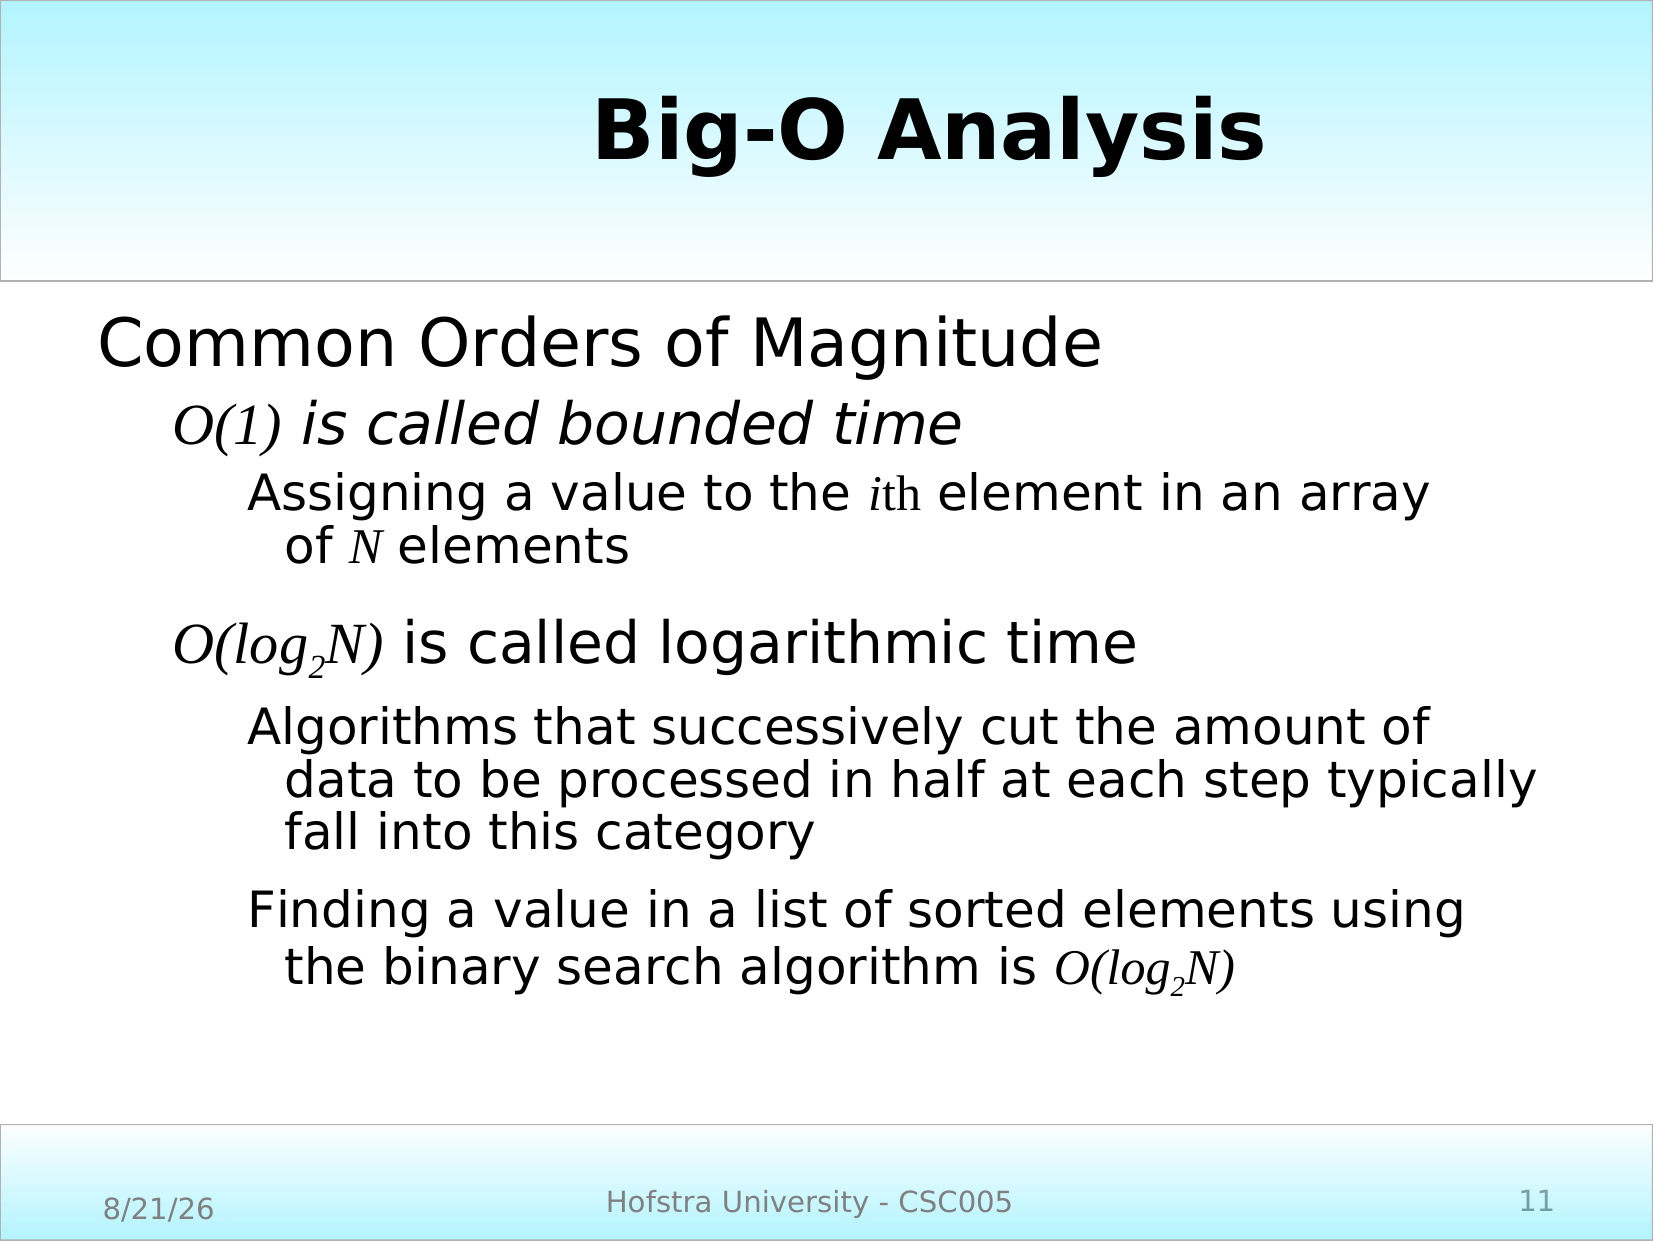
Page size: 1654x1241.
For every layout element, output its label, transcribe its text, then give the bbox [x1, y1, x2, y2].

list Common Orders of Magnitude O(1) is called bounded time Assigning a value to the ith element in an array of N elements O(log2N) is called logarithmic time Algorithms that successively cut the amount of data to be processed in half at each step typically fall into this category Finding a value in a list of sorted elements using the binary search algorithm is O(log2N) [82, 303, 1571, 1158]
title Big-O Analysis [247, 27, 1612, 235]
